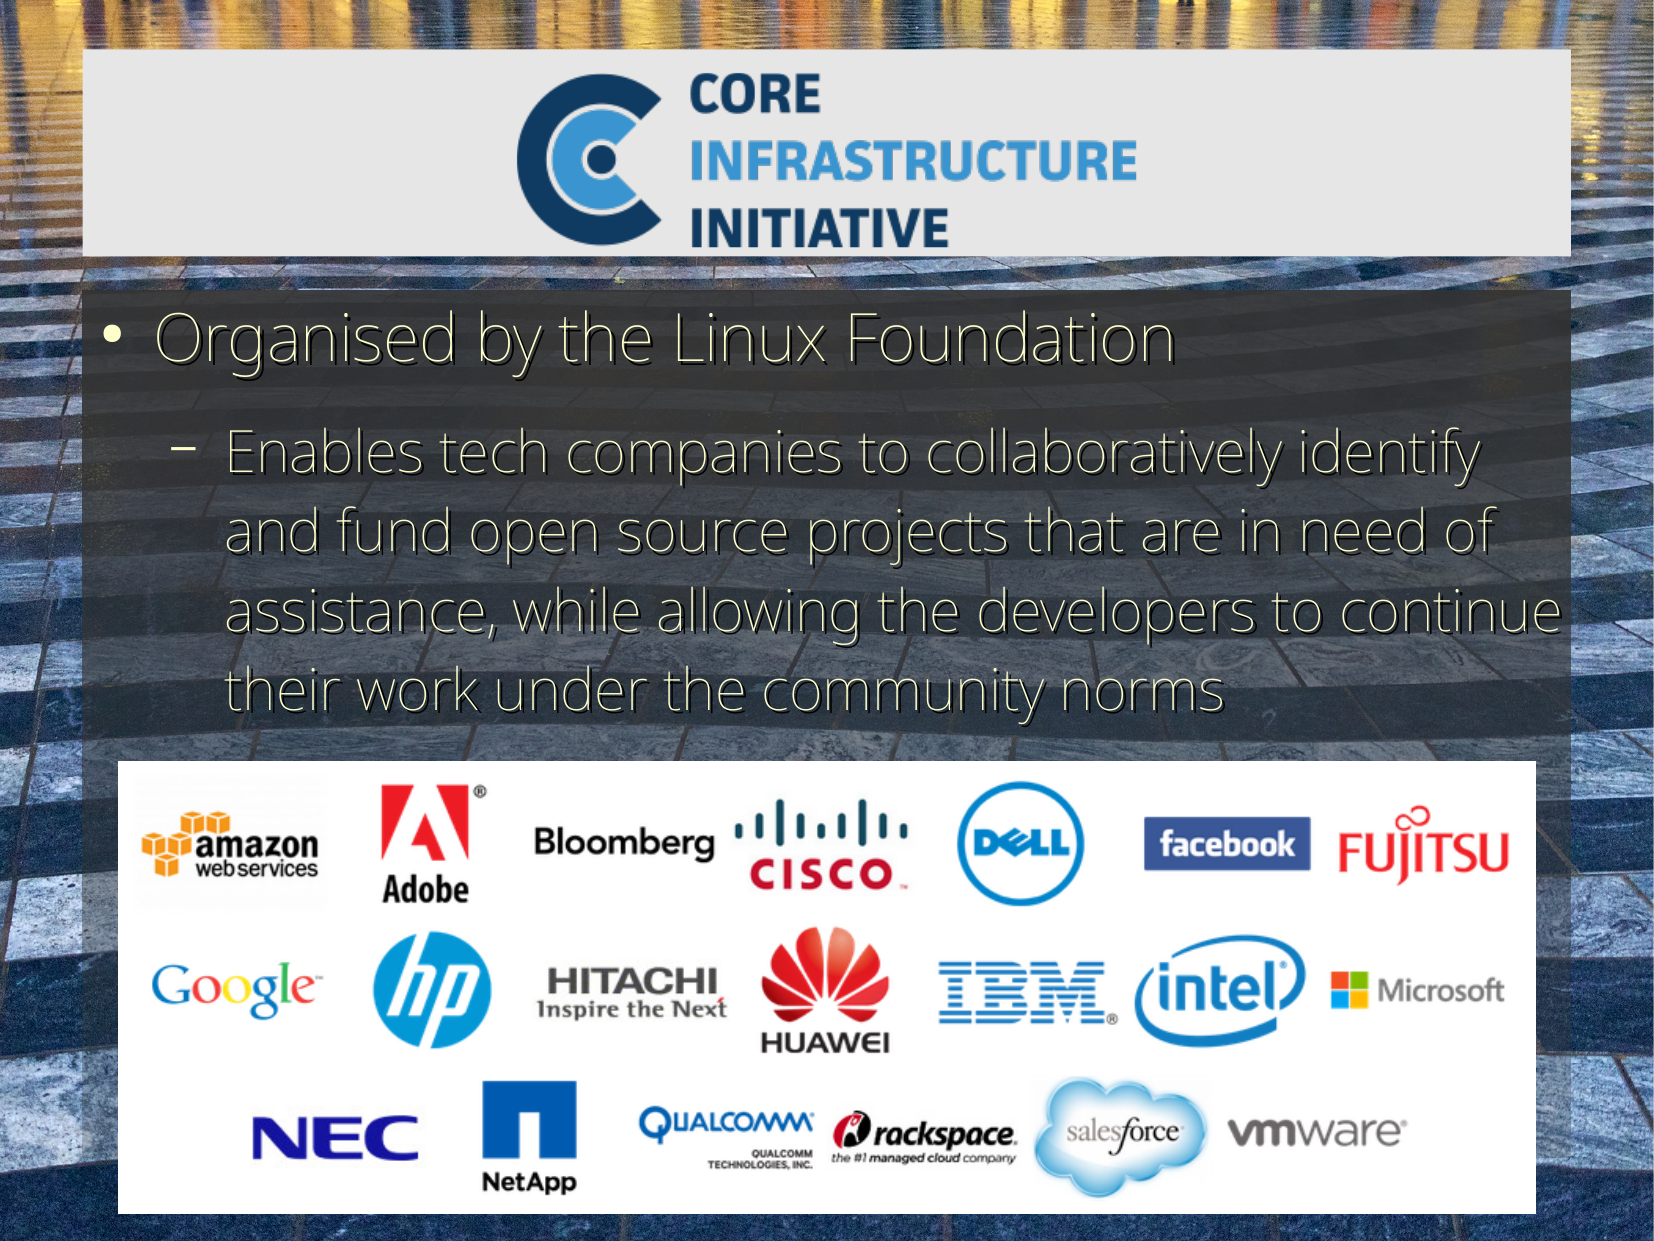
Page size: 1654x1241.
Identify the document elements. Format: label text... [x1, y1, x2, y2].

list Organised by the Linux Foundation Enables tech companies to collaboratively identify and fund open source projects that are in need of assistance, while allowing the developers to continue their work under the community norms Current funding: NTP, OpenSSH and OpenSSL [82, 290, 1571, 1158]
picture [0, 0, 1654, 1241]
title [82, 49, 1571, 257]
